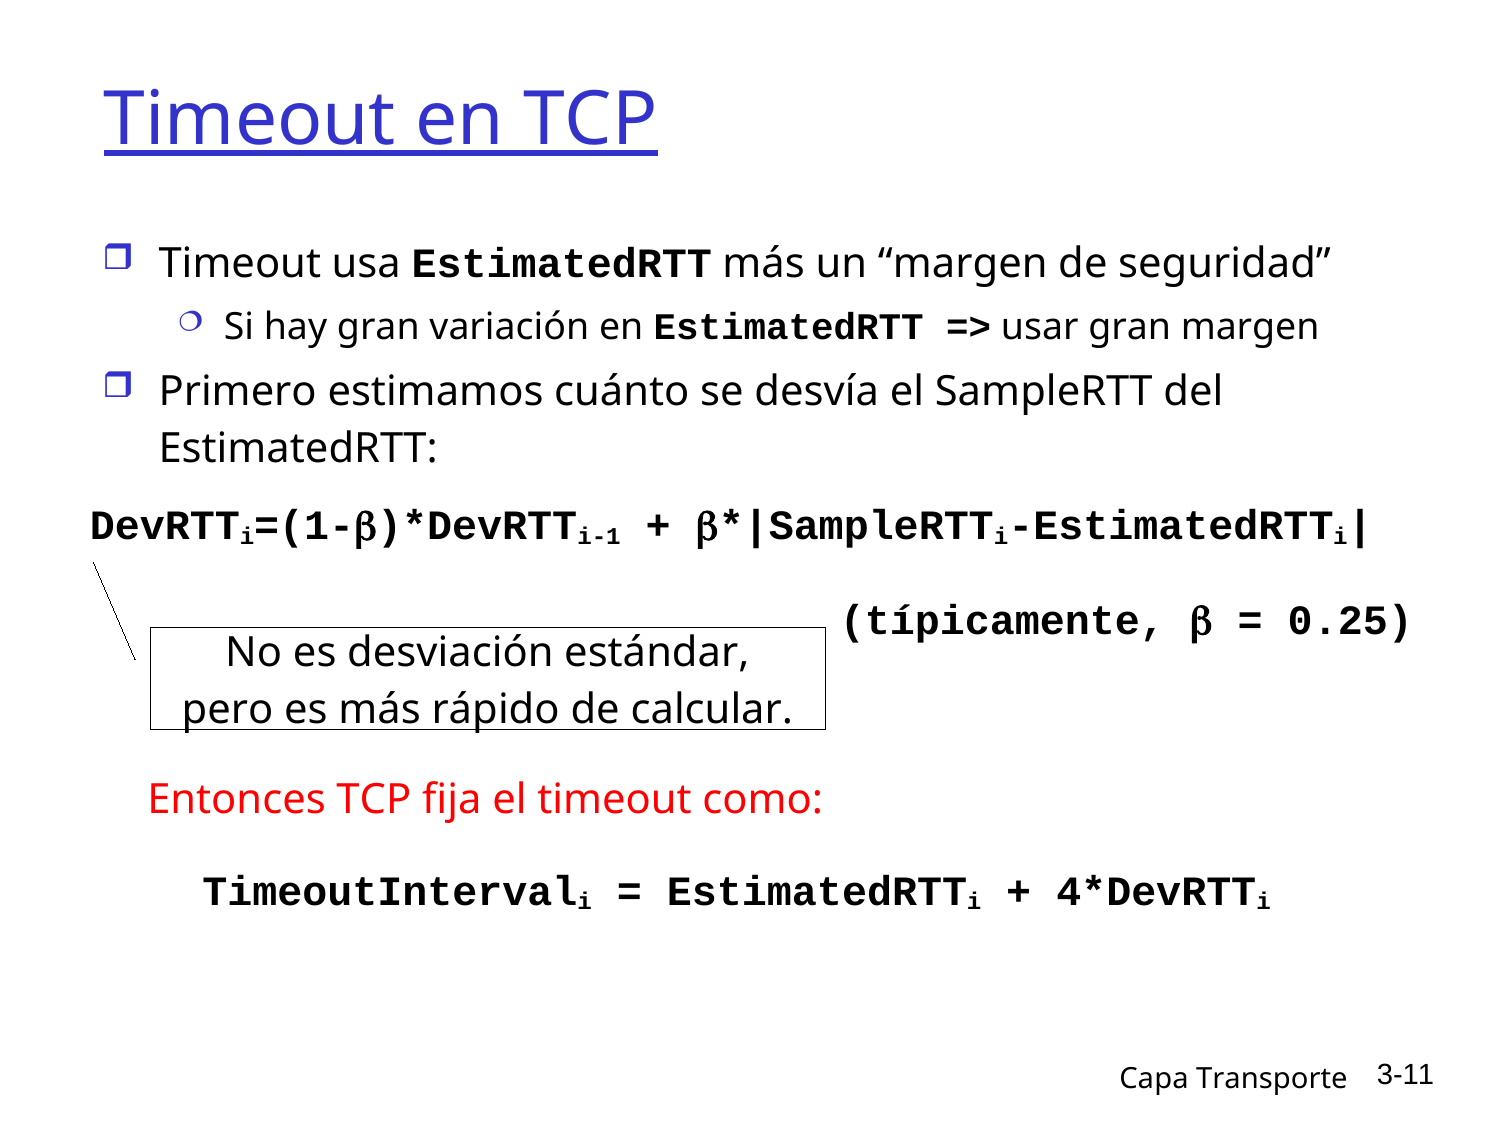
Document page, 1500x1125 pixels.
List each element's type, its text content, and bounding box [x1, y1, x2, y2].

text_box Entonces TCP fija el timeout como: [132, 761, 839, 834]
text_box DevRTTi=(1-)*DevRTTi-1 + *|SampleRTTi-EstimatedRTTi| (típicamente,  = 0.25) [74, 497, 1463, 655]
text_box TimeoutIntervali = EstimatedRTTi + 4*DevRTTi [187, 862, 1286, 926]
text_box No es desviación estándar, pero es más rápido de calcular. [150, 627, 825, 730]
title Timeout en TCP [89, 21, 1365, 210]
list Timeout usa EstimatedRTT más un “margen de seguridad” Si hay gran variación en EstimatedRTT => usar gran margen Primero estimamos cuánto se desvía el SampleRTT del EstimatedRTT: [87, 224, 1426, 497]
